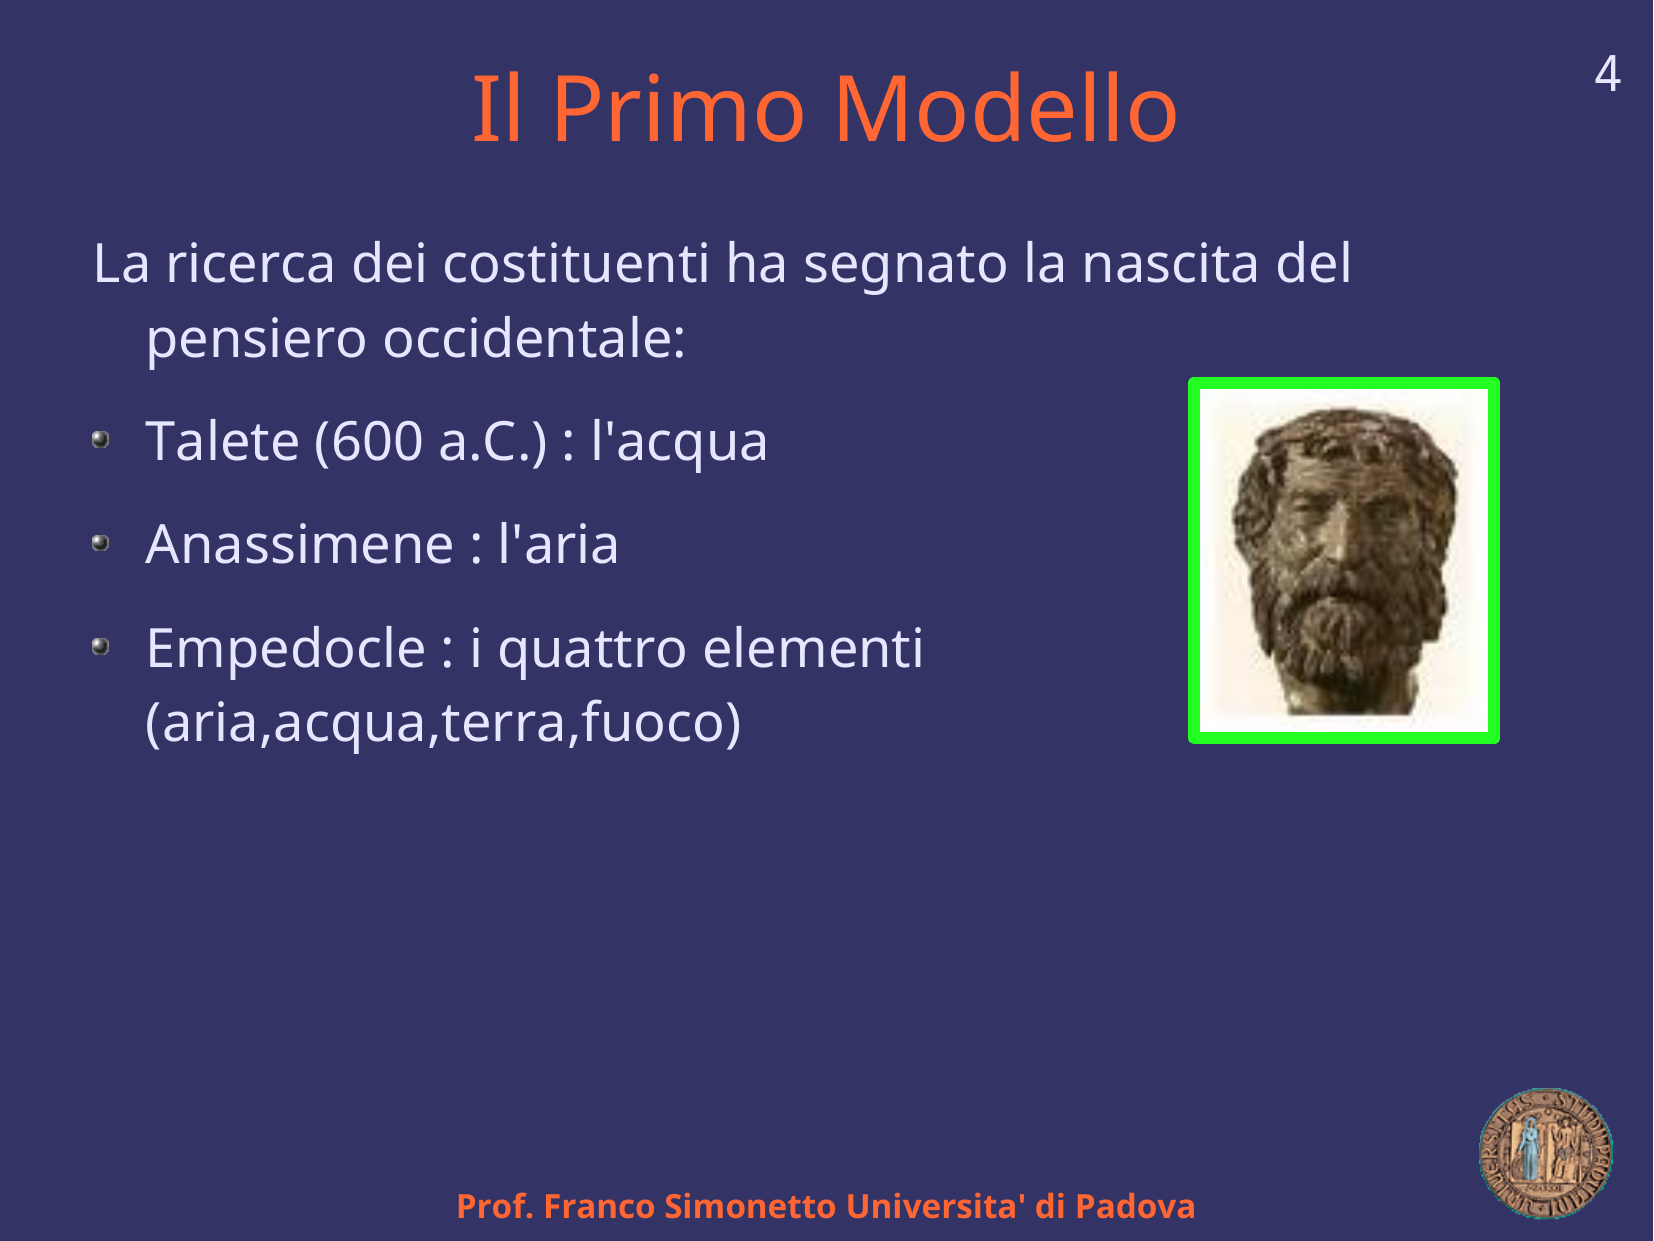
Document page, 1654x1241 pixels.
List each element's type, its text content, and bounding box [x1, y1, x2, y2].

picture [1200, 388, 1489, 733]
title Il Primo Modello [82, 55, 1571, 156]
list La ricerca dei costituenti ha segnato la nascita del pensiero occidentale: Talete (600 a.C.) : l'acqua Anassimene : l'aria Empedocle : i quattro elementi (aria,acqua,terra,fuoco) [75, 225, 1388, 1119]
picture [1479, 1087, 1613, 1221]
